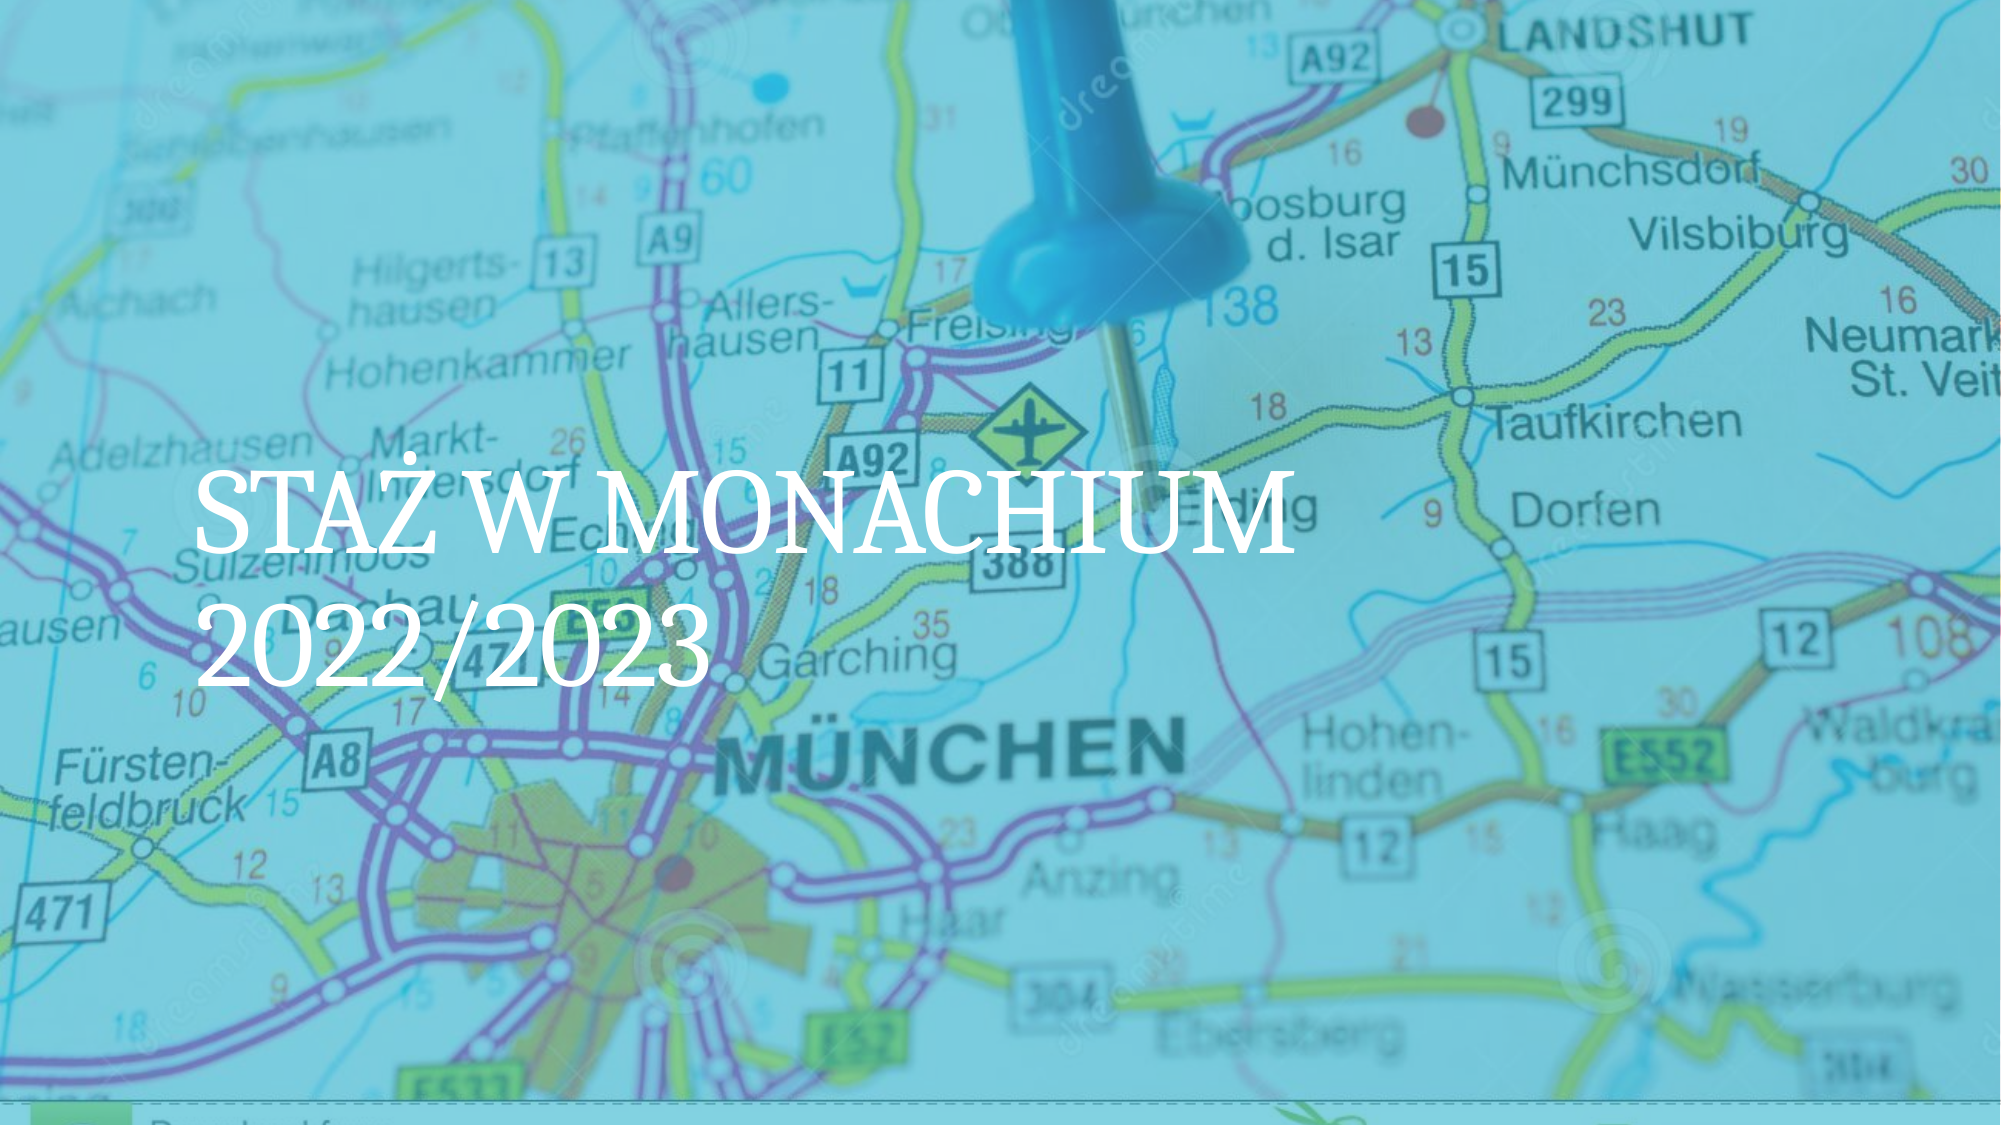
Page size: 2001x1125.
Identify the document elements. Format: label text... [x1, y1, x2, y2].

title STAŻ W MONACHIUM 2022/2023 [180, 186, 1381, 721]
picture [0, 0, 2000, 1125]
